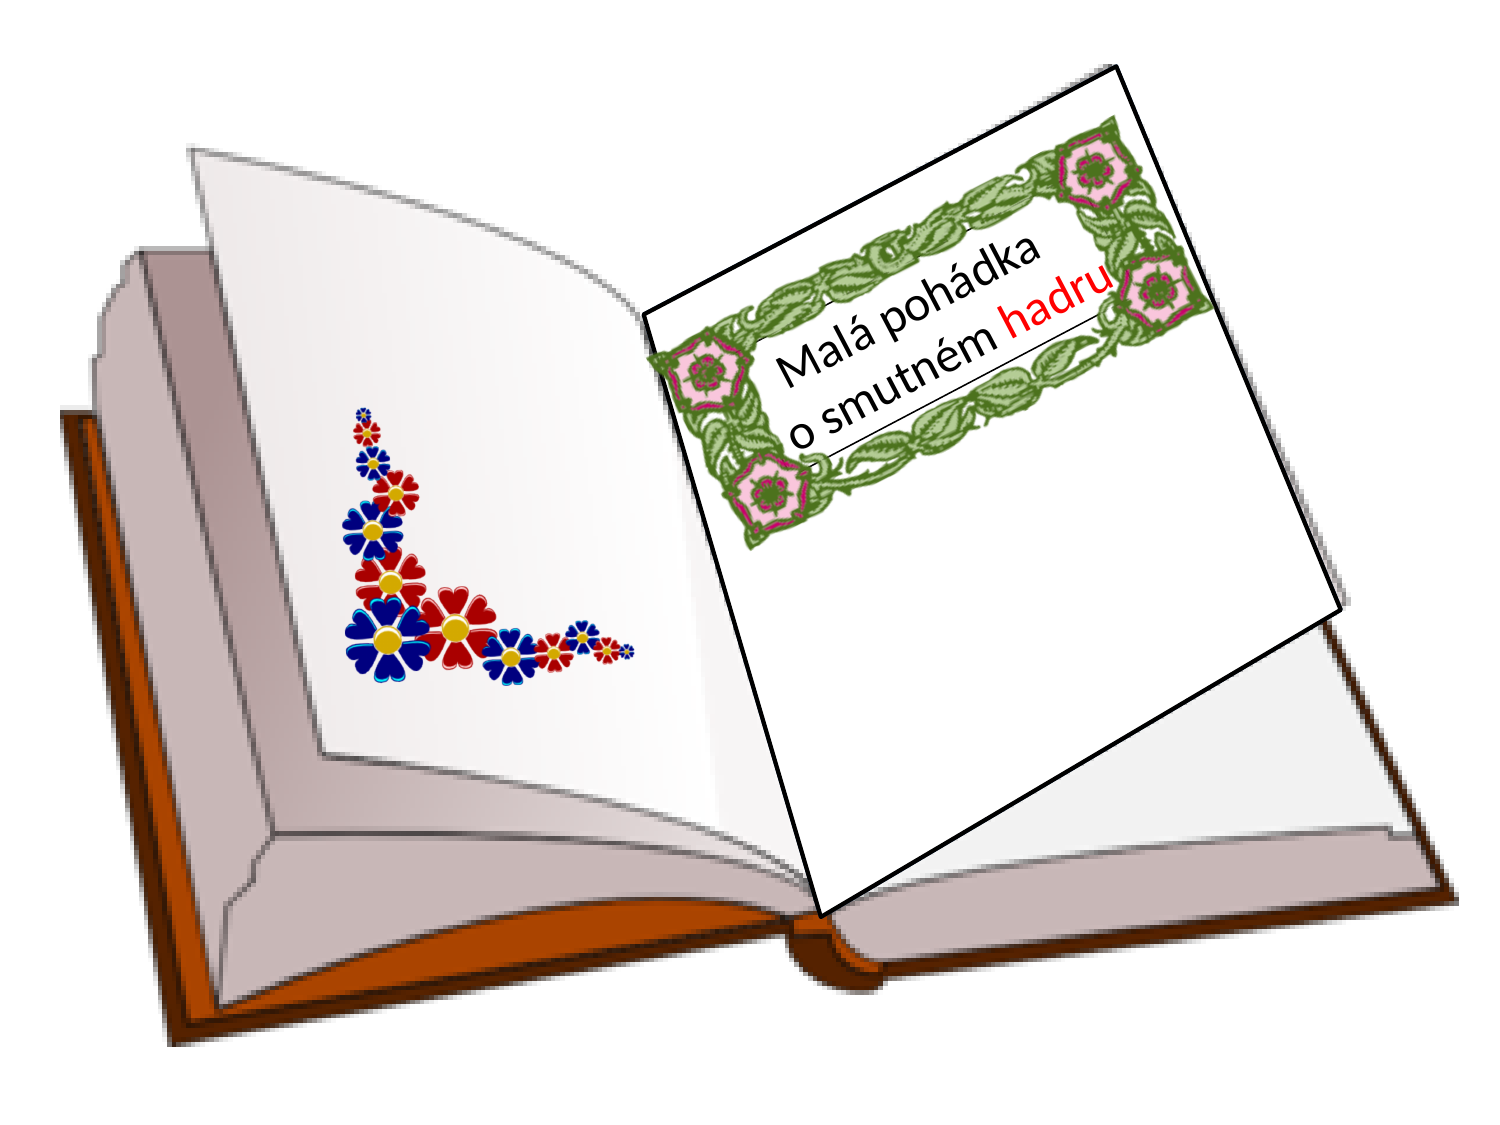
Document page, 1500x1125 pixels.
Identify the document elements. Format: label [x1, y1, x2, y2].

text_box [643, 66, 1341, 917]
picture [60, 64, 1459, 1047]
